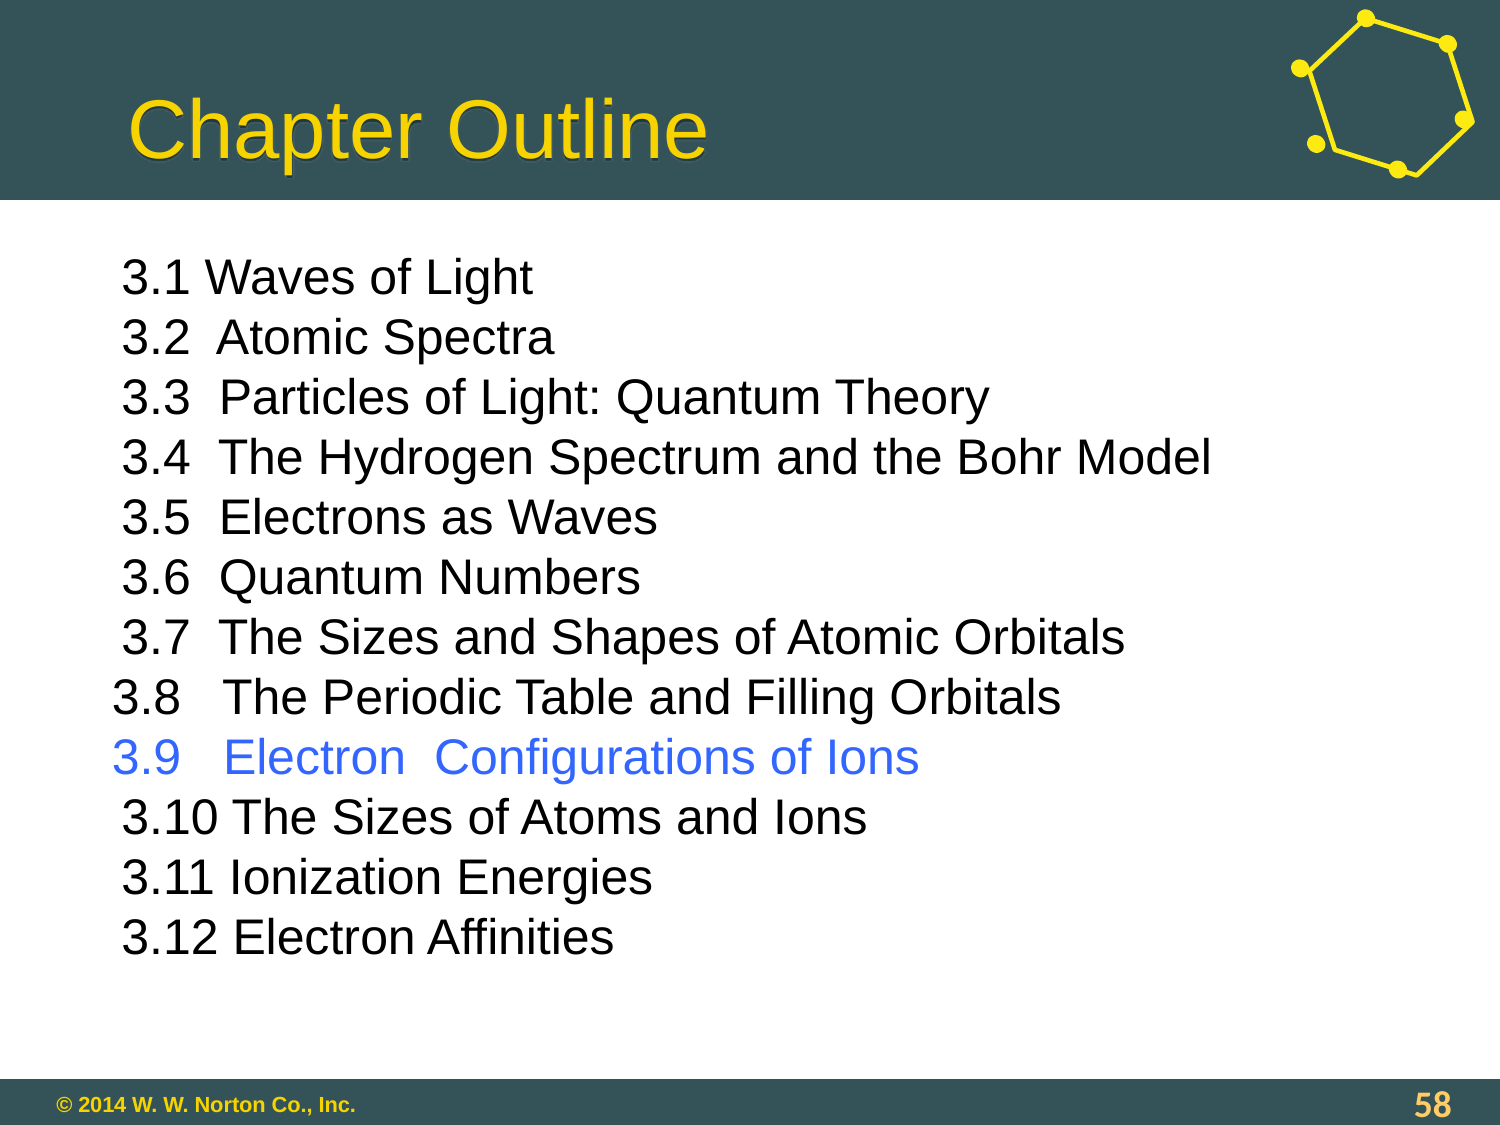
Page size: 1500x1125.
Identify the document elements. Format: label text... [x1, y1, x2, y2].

title Chapter Outline [112, 50, 1388, 200]
list 3.1 Waves of Light 3.2 Atomic Spectra 3.3 Particles of Light: Quantum Theory 3.4 The Hydrogen Spectrum and the Bohr Model 3.5 Electrons as Waves 3.6 Quantum Numbers 3.7 The Sizes and Shapes of Atomic Orbitals 3.8 The Periodic Table and Filling Orbitals 3.9 Electron Configurations of Ions 3.10 The Sizes of Atoms and Ions 3.11 Ionization Energies 3.12 Electron Affinities [96, 237, 1322, 988]
slide_number <number> [1390, 1076, 1468, 1125]
